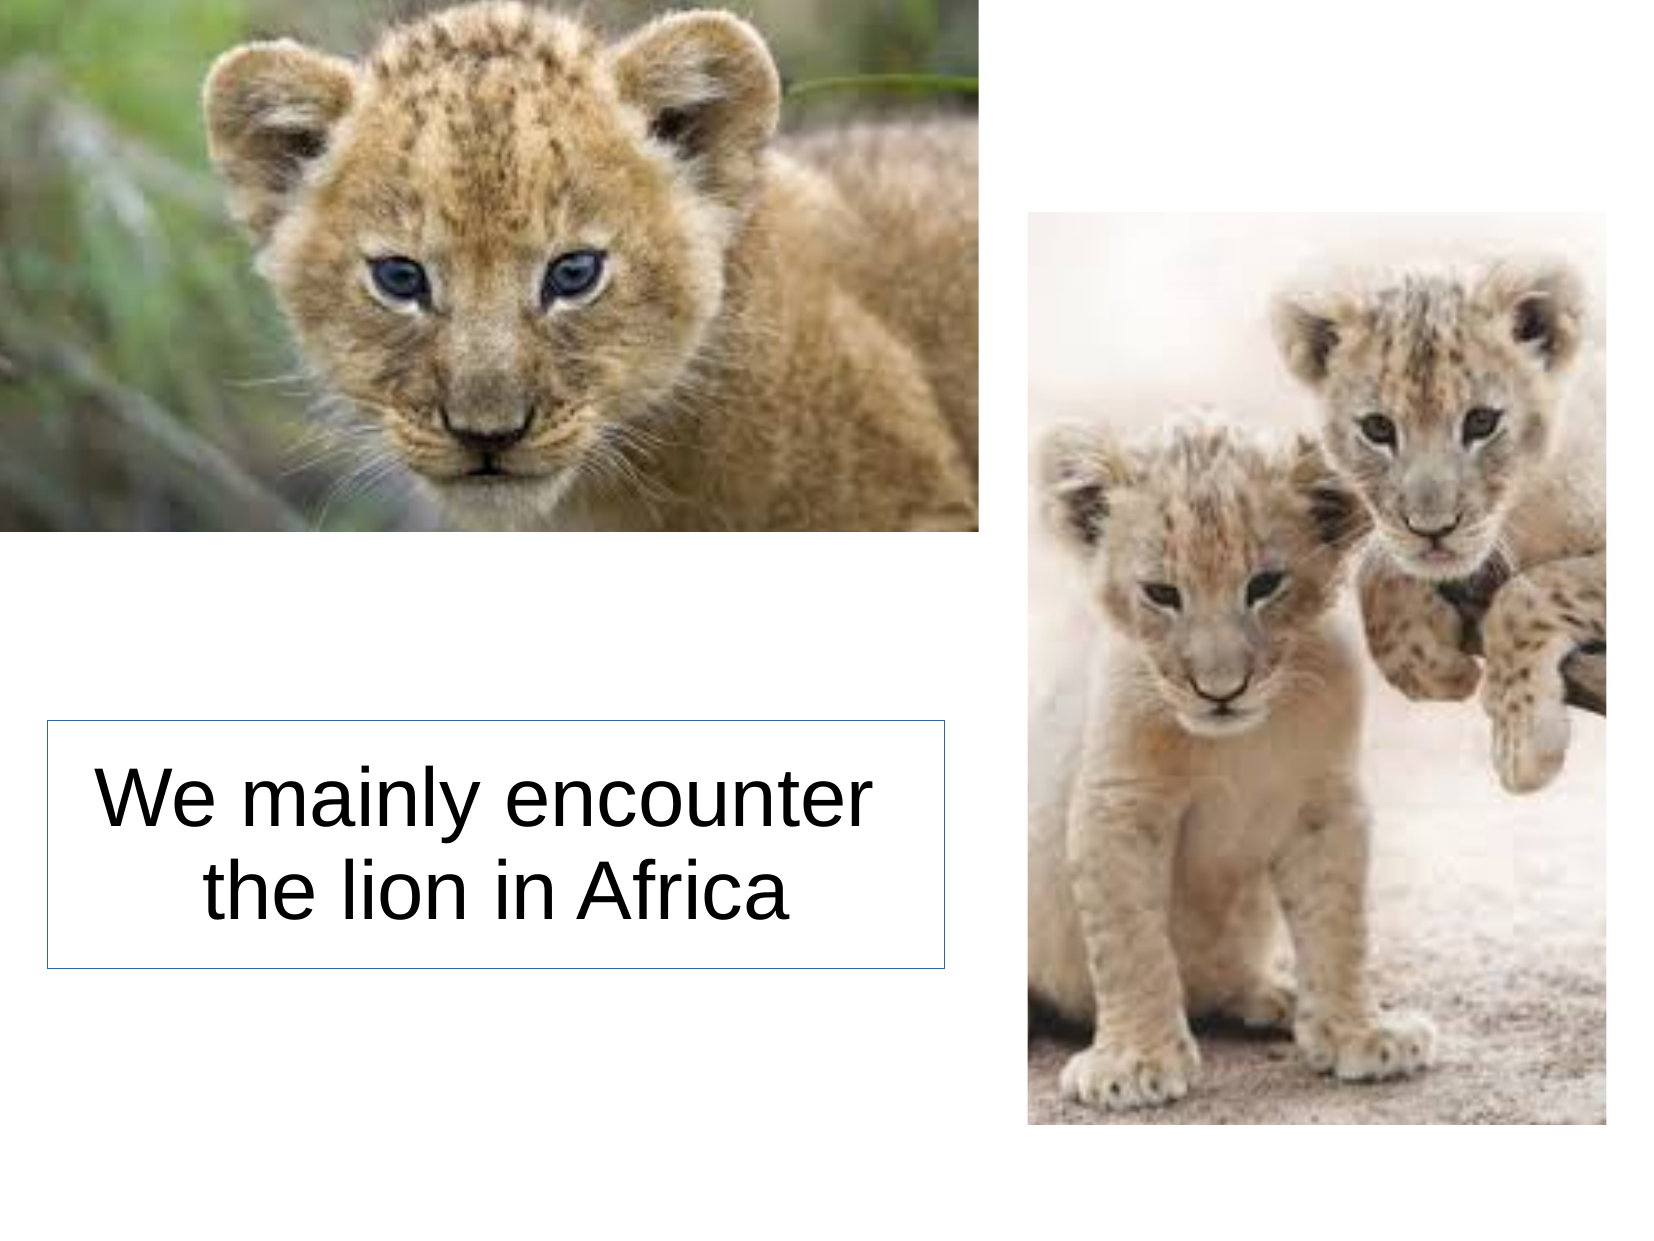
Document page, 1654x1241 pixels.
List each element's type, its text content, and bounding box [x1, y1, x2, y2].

text_box We mainly encounter the lion in Africa [47, 720, 945, 969]
picture [0, 0, 979, 532]
picture [1027, 212, 1607, 1125]
